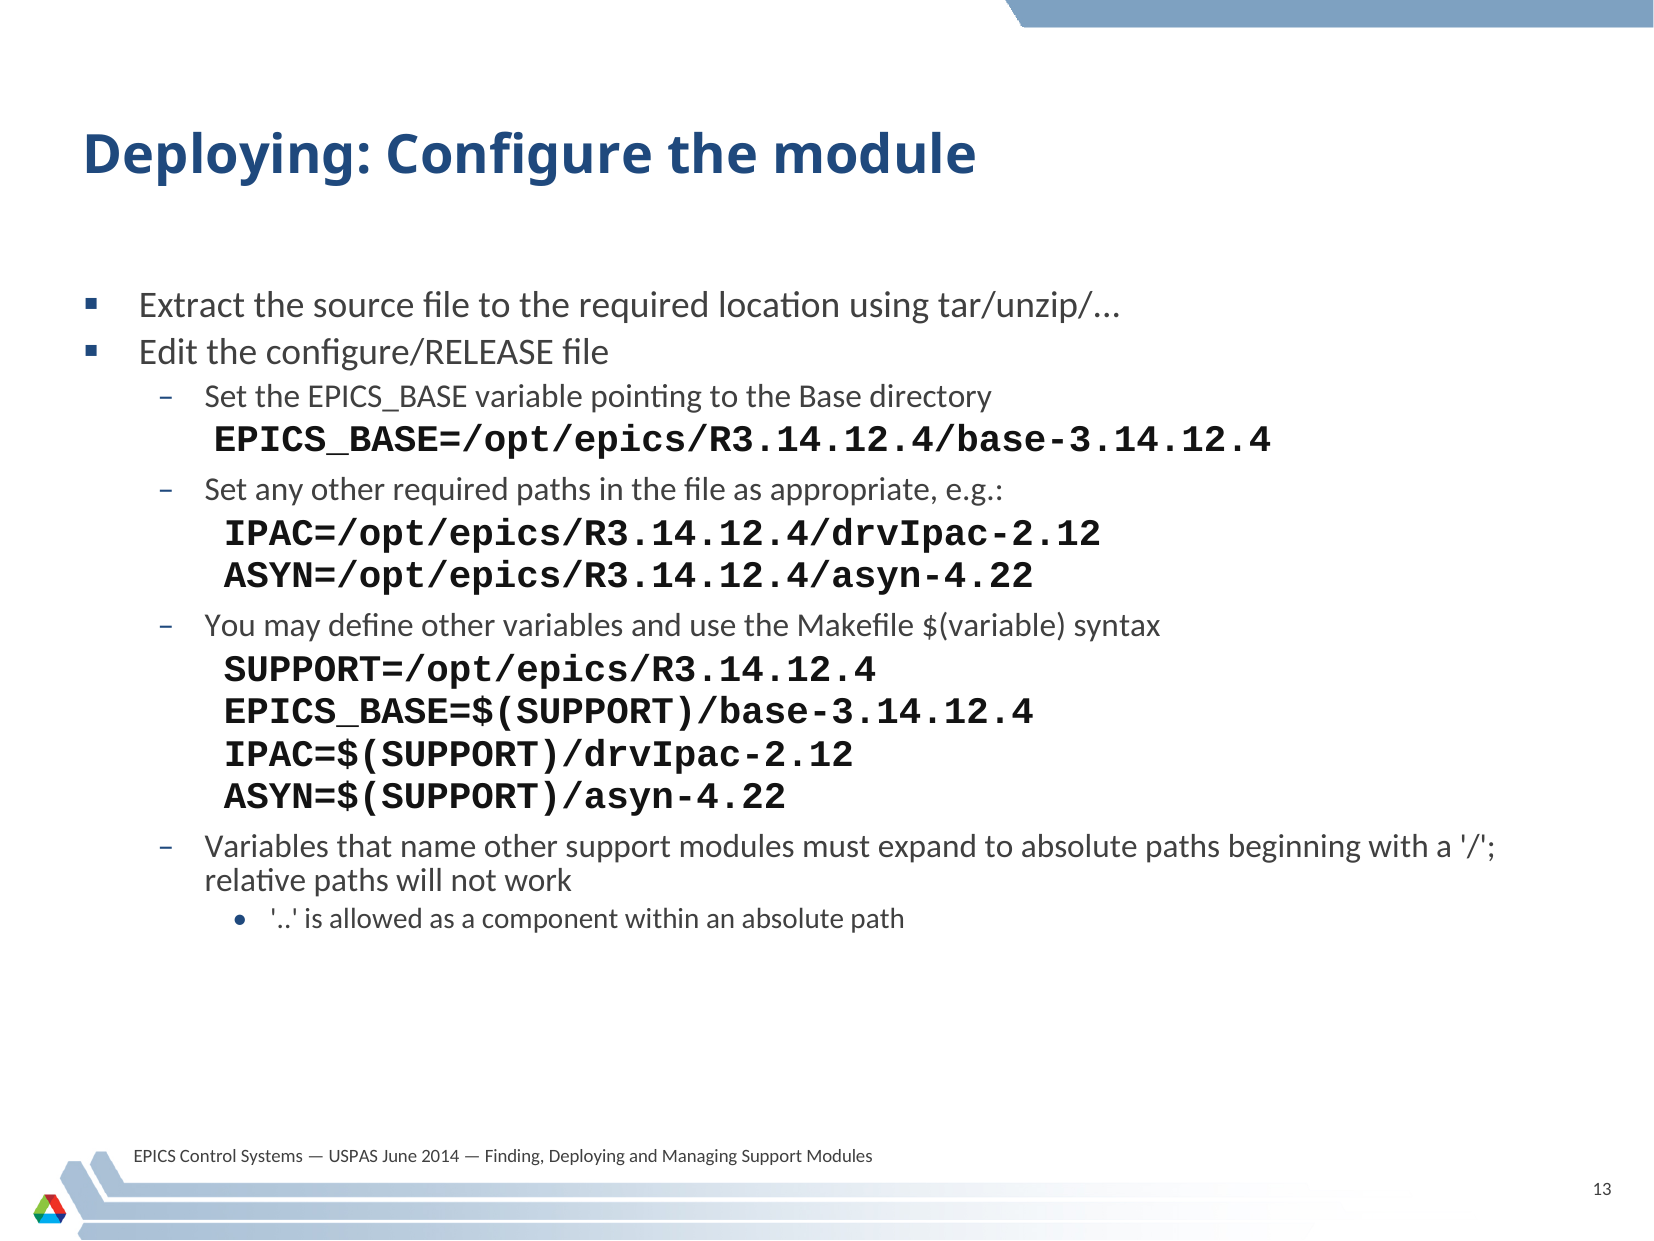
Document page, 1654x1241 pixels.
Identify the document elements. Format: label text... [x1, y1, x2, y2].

picture [0, 1143, 1654, 1240]
list Extract the source file to the required location using tar/unzip/... Edit the configure/RELEASE file Set the EPICS_BASE variable pointing to the Base directory EPICS_BASE=/opt/epics/R3.14.12.4/base-3.14.12.4 Set any other required paths in the file as appropriate, e.g.: IPAC=/opt/epics/R3.14.12.4/drvIpac-2.12 ASYN=/opt/epics/R3.14.12.4/asyn-4.22 You may define other variables and use the Makefile $(variable) syntax SUPPORT=/opt/epics/R3.14.12.4 EPICS_BASE=$(SUPPORT)/base-3.14.12.4 IPAC=$(SUPPORT)/drvIpac-2.12 ASYN=$(SUPPORT)/asyn-4.22 Variables that name other support modules must expand to absolute paths beginning with a '/'; relative paths will not work '..' is allowed as a component within an absolute path [82, 289, 1571, 1002]
title Deploying: Configure the module [82, 49, 1571, 257]
picture [0, 0, 1654, 29]
